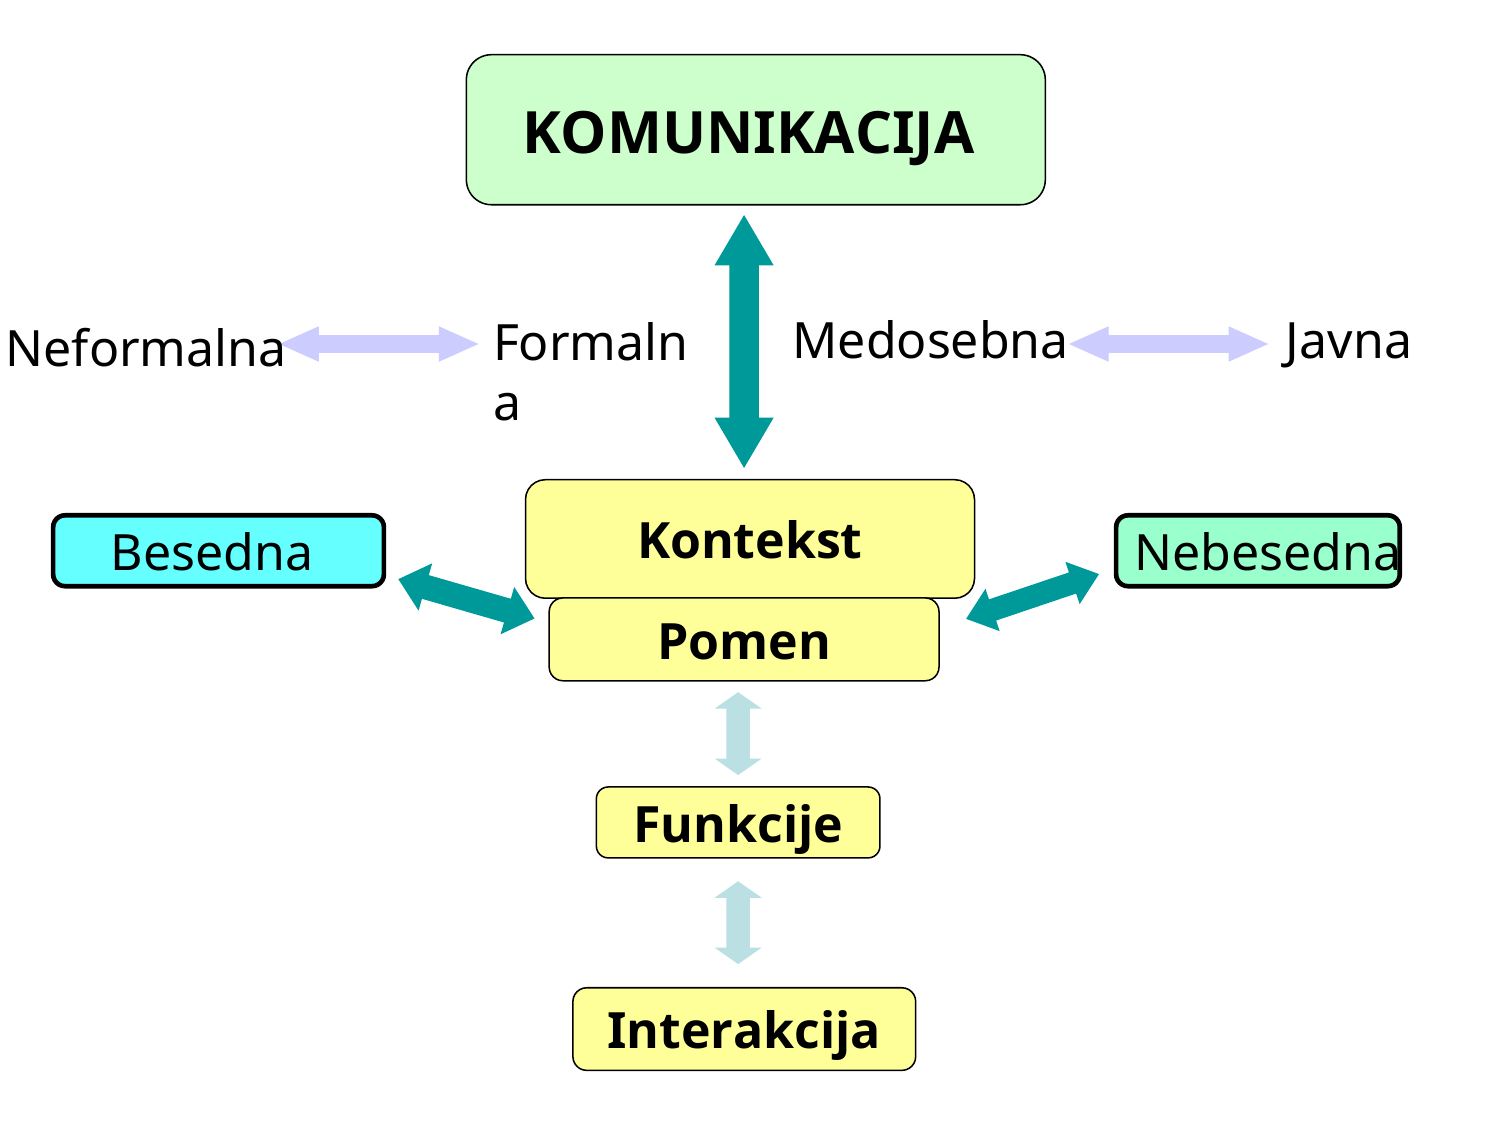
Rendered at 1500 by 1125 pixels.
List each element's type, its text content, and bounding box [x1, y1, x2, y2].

text_box [315, 326, 478, 362]
text_box Medosebna [777, 301, 1084, 377]
text_box Interakcija [572, 987, 916, 1071]
text_box Formalna [478, 302, 720, 439]
text_box Besedna [53, 515, 384, 587]
text_box [398, 563, 535, 635]
text_box [714, 881, 762, 965]
text_box [966, 561, 1100, 632]
text_box Funkcije [596, 786, 880, 858]
text_box Kontekst [525, 479, 975, 599]
text_box [714, 692, 762, 776]
text_box [1084, 326, 1269, 362]
text_box Javna [1270, 301, 1427, 377]
text_box [714, 215, 774, 468]
text_box KOMUNIKACIJA [466, 54, 1046, 205]
text_box Neformalna [0, 309, 315, 385]
text_box Nebesedna [1116, 515, 1400, 587]
text_box Pomen [549, 597, 940, 681]
